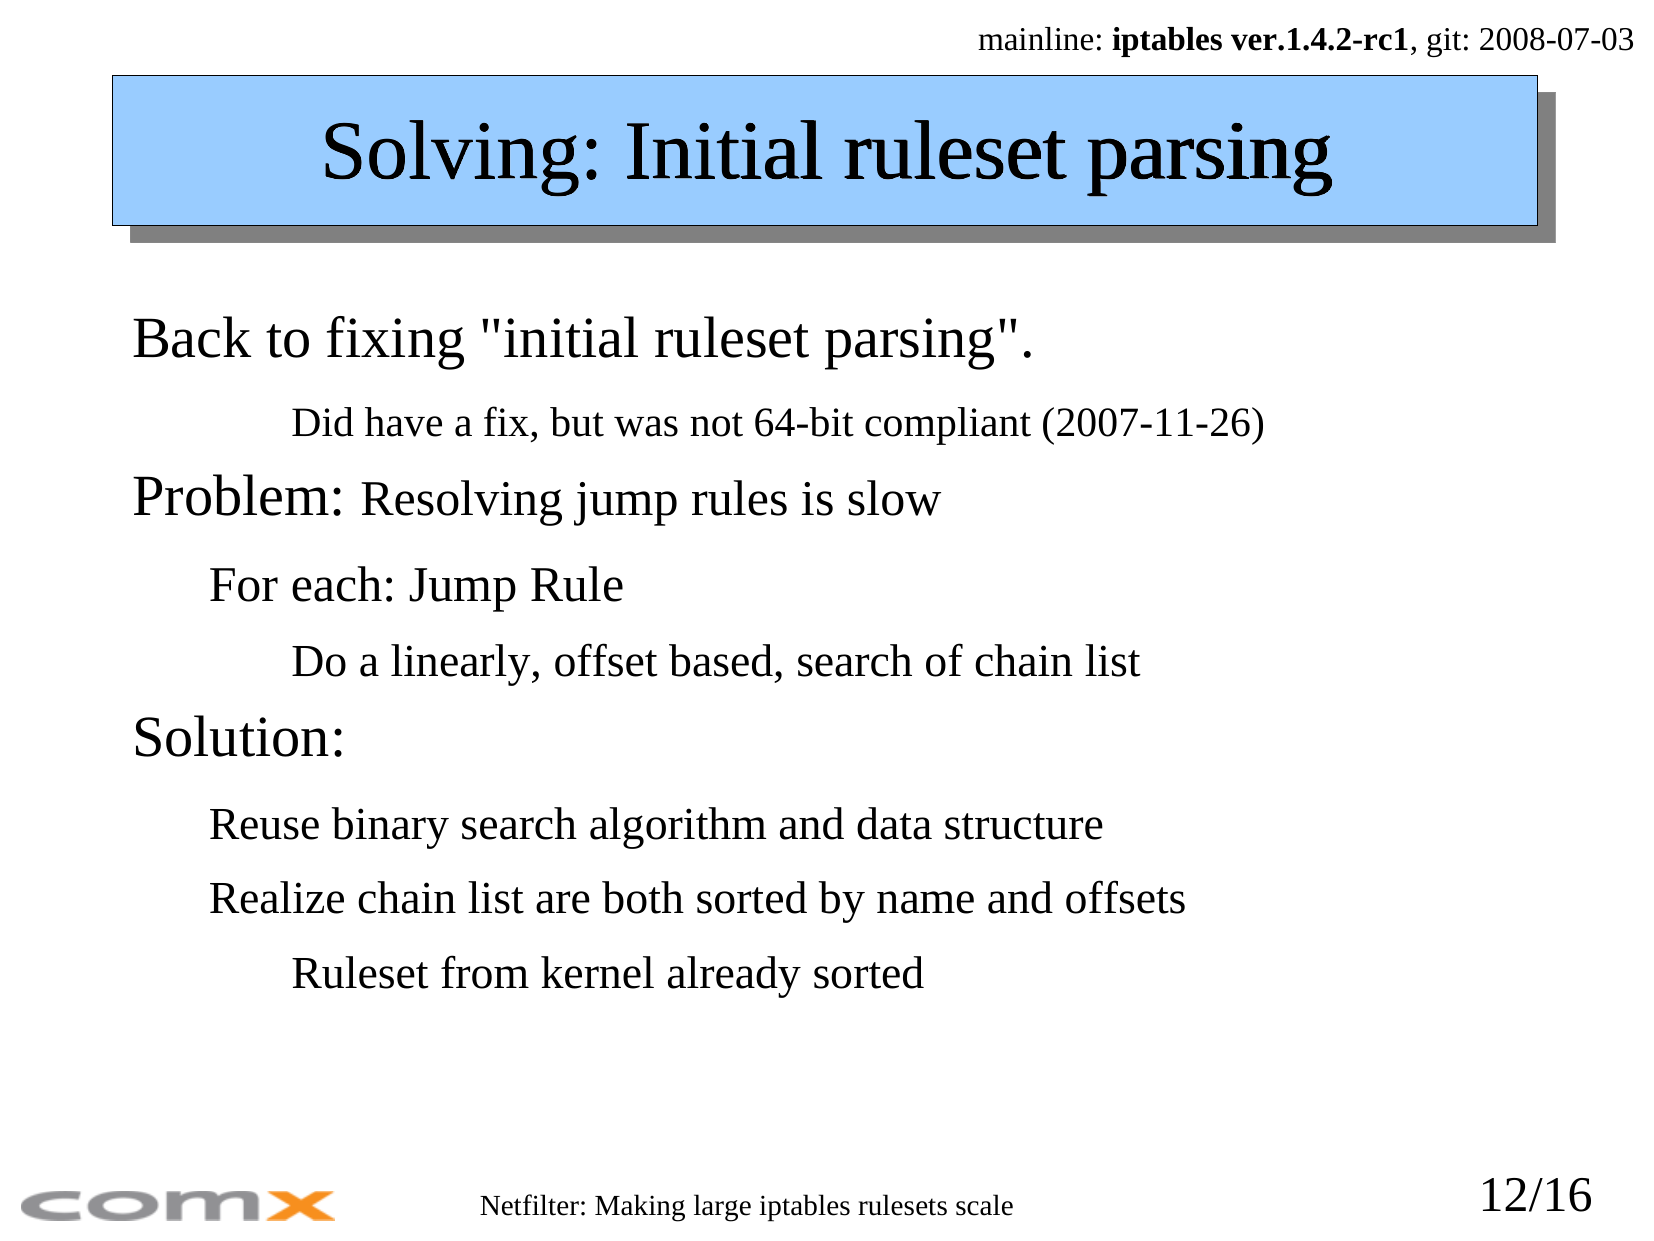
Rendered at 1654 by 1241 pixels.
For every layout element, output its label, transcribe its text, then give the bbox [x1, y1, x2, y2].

picture [21, 1191, 335, 1221]
text_box mainline: iptables ver.1.4.2-rc1, git: 2008-07-03 [637, 5, 1651, 74]
title Solving: Initial ruleset parsing [116, 90, 1538, 211]
list Back to fixing "initial ruleset parsing". Did have a fix, but was not 64-bit compliant (2007-11-26) Problem: Resolving jump rules is slow For each: Jump Rule Do a linearly, offset based, search of chain list Solution: Reuse binary search algorithm and data structure Realize chain list are both sorted by name and offsets Ruleset from kernel already sorted [114, 305, 1576, 1063]
